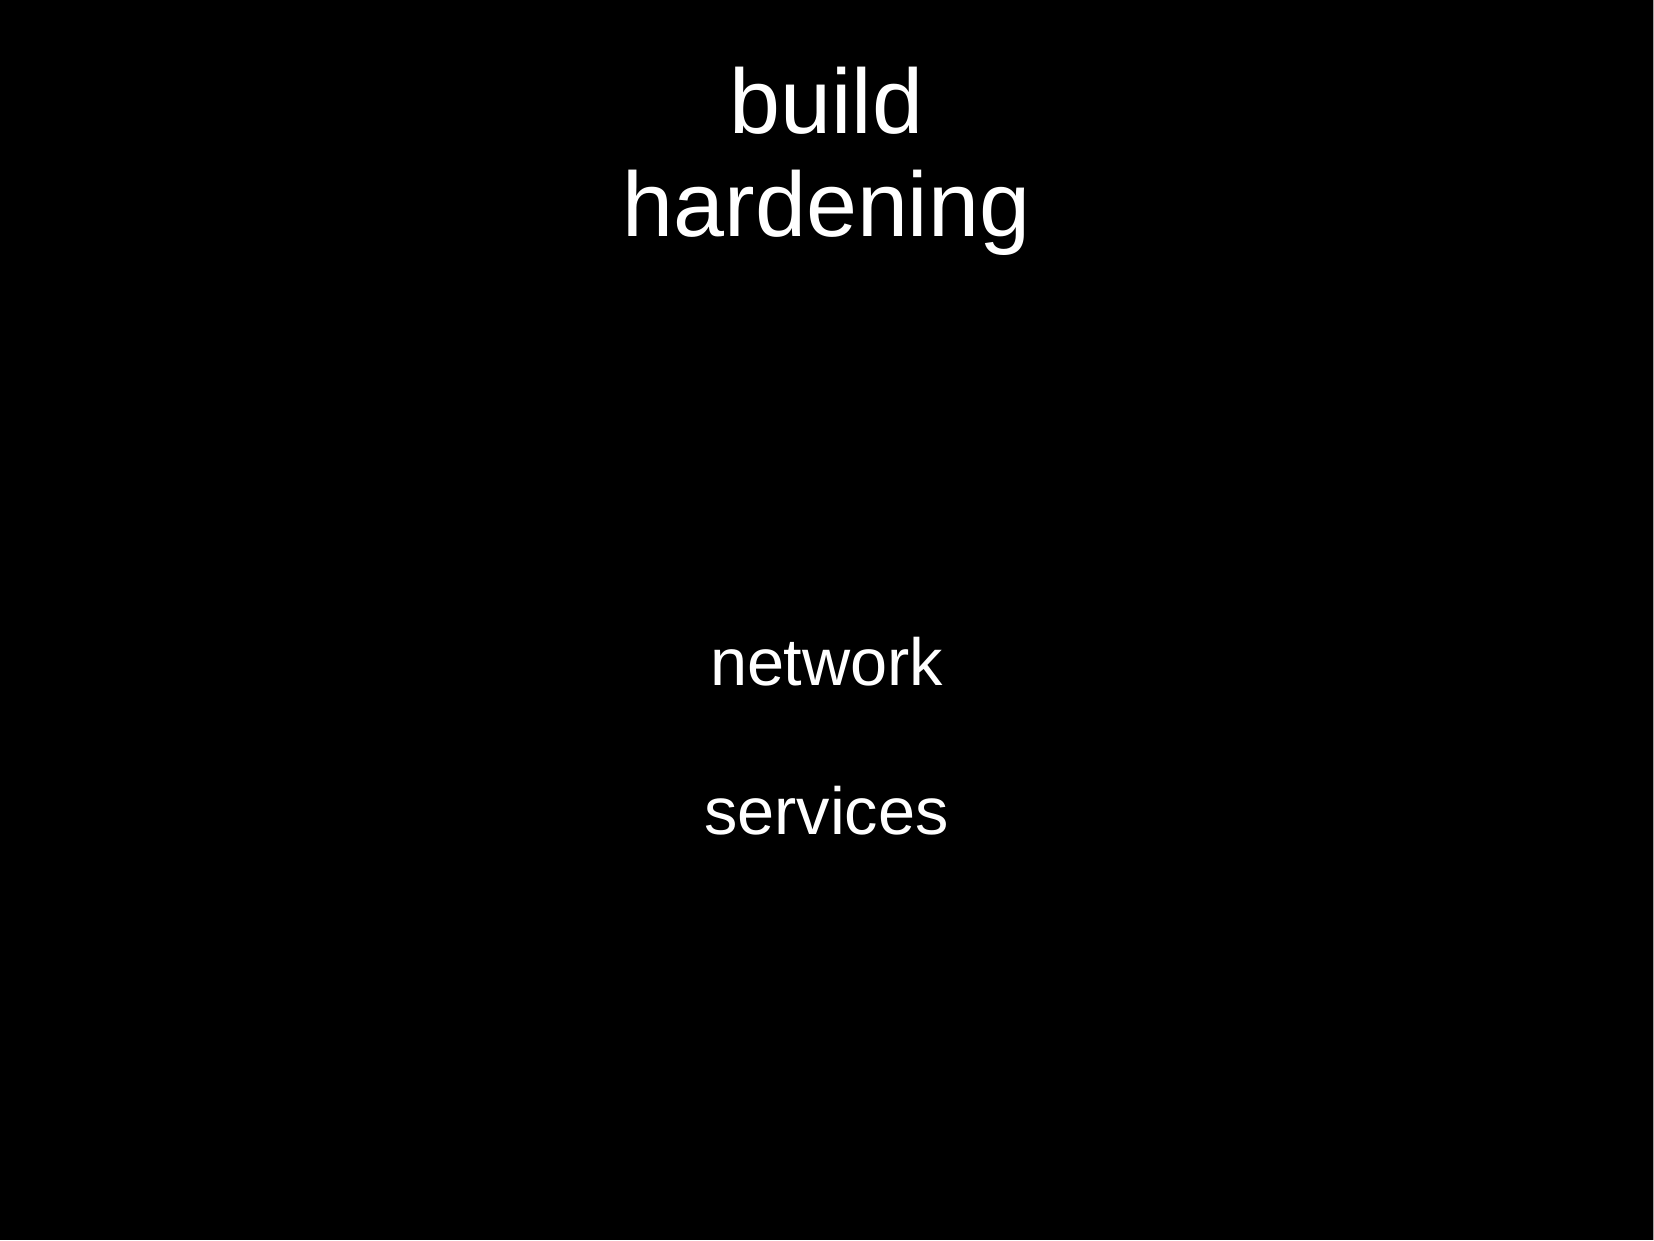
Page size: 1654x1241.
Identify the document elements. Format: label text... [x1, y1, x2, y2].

subtitle network services [82, 297, 1571, 1102]
title build hardening [82, 50, 1571, 256]
